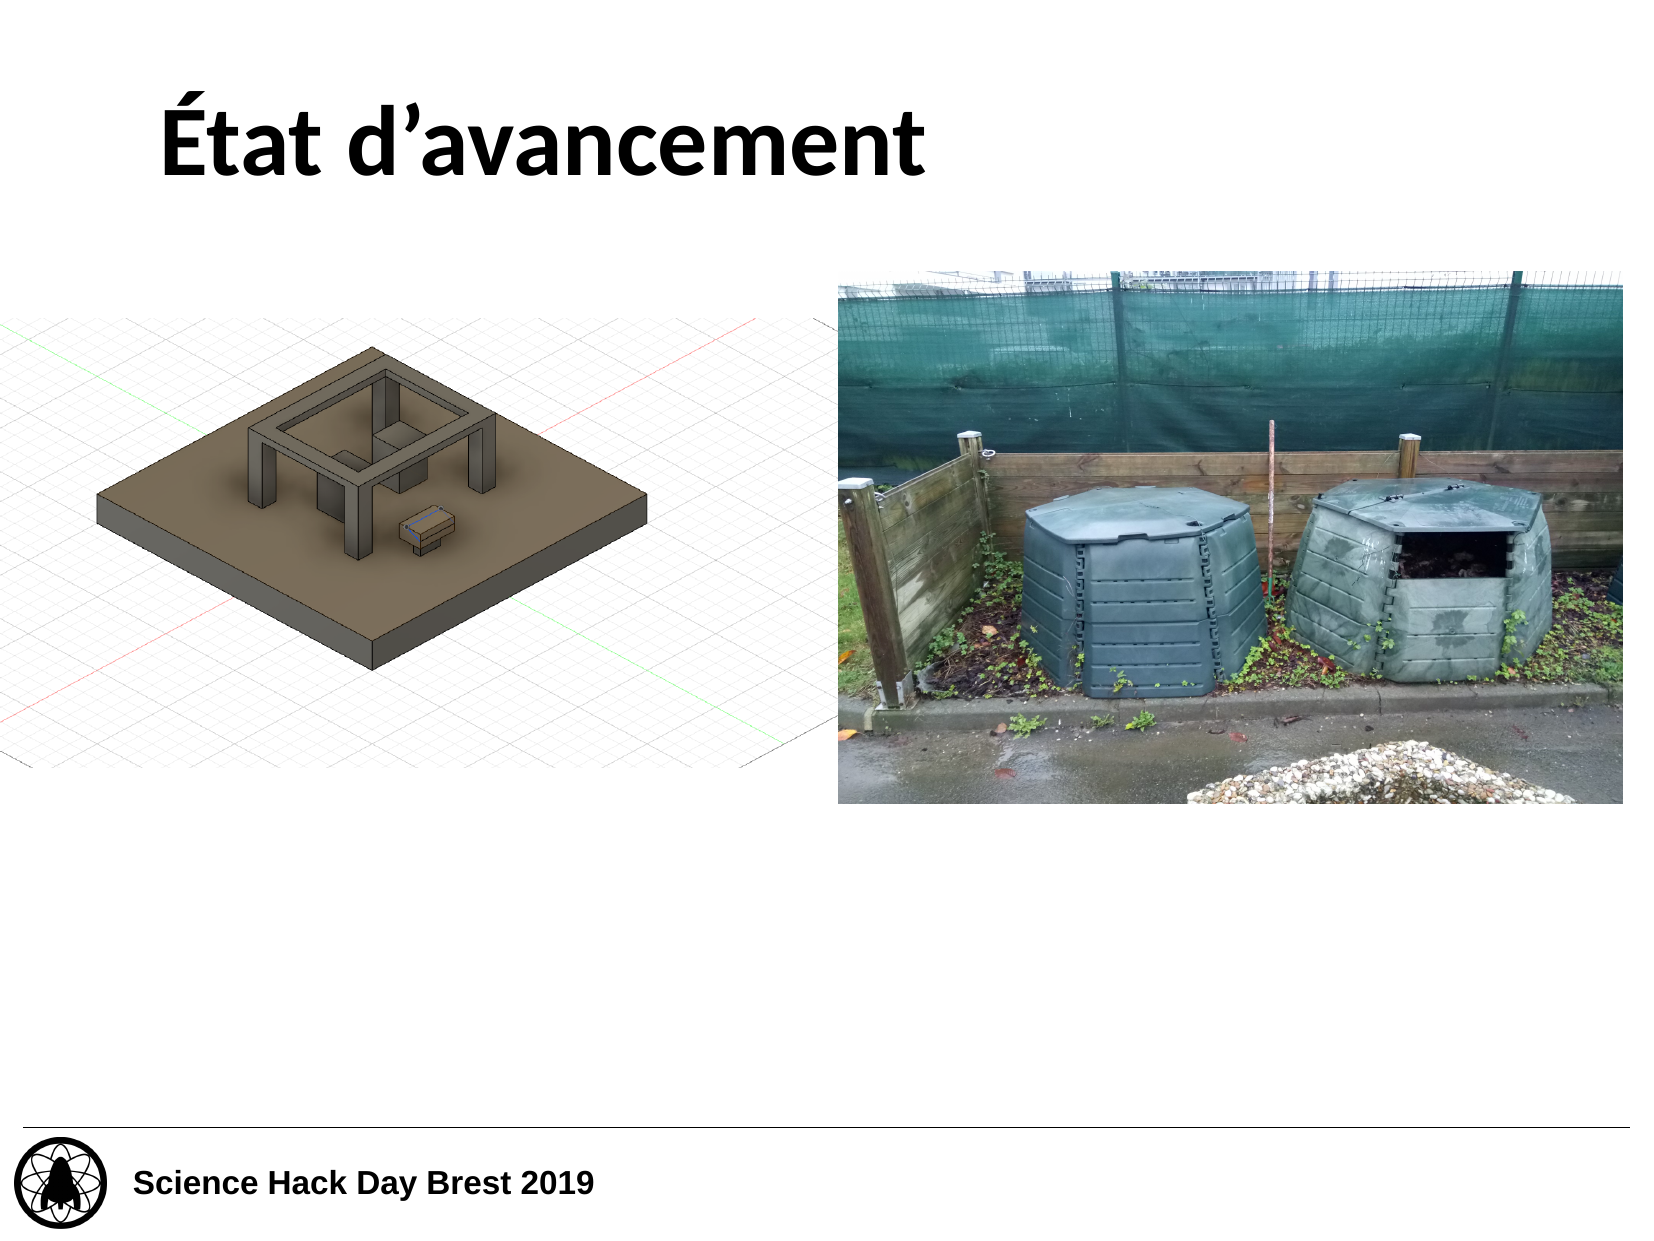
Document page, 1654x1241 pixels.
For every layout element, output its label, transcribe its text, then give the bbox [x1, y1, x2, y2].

picture [14, 1137, 107, 1230]
text_box Science Hack Day Brest 2019 [118, 1157, 1040, 1210]
picture [0, 271, 1623, 804]
title État d’avancement [11, 47, 1347, 255]
